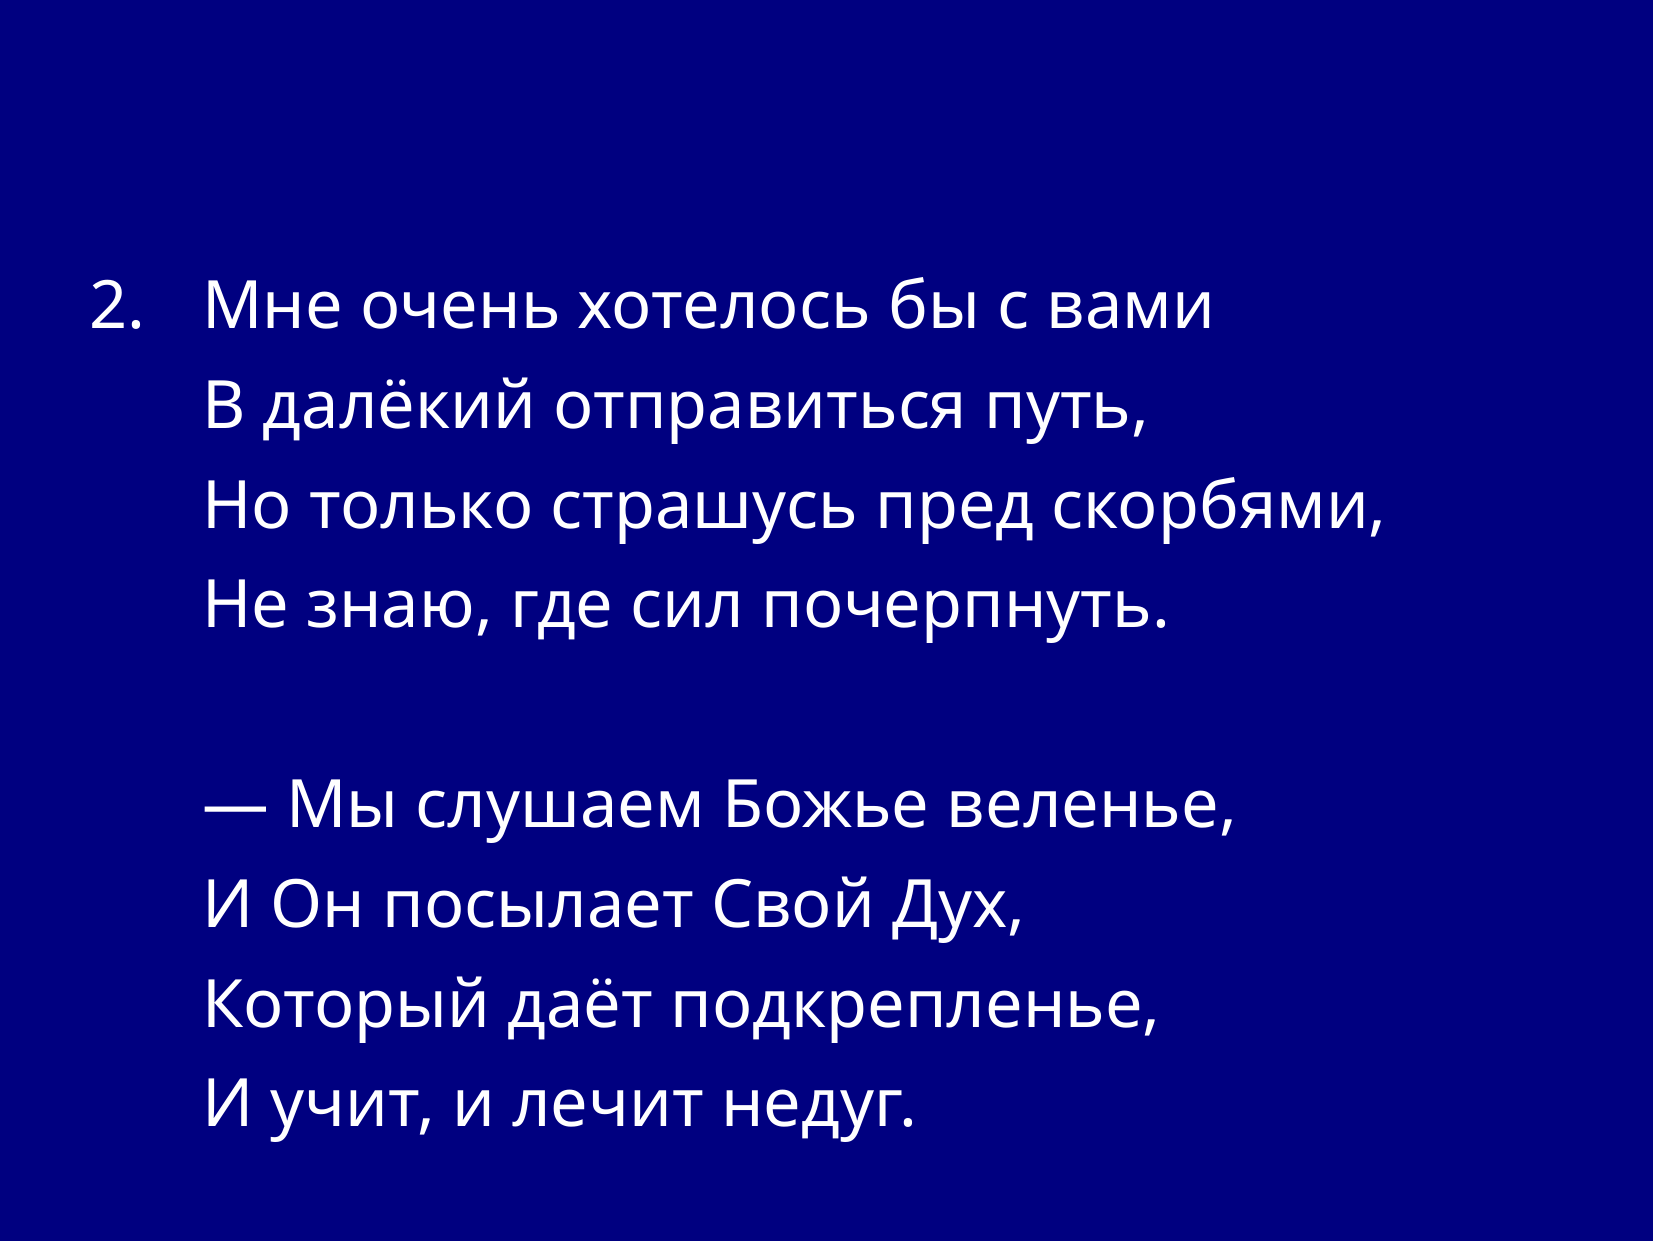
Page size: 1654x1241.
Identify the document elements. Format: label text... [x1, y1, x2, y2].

text_box 2. Мне очень хотелось бы с вами В далёкий отправиться путь, Но только страшусь пред скорбями, Не знаю, где сил почерпнуть. — Мы слушаем Божье веленье, И Он посылает Свой Дух, Который даёт подкрепленье, И учит, и лечит недуг. [75, 150, 1576, 1163]
